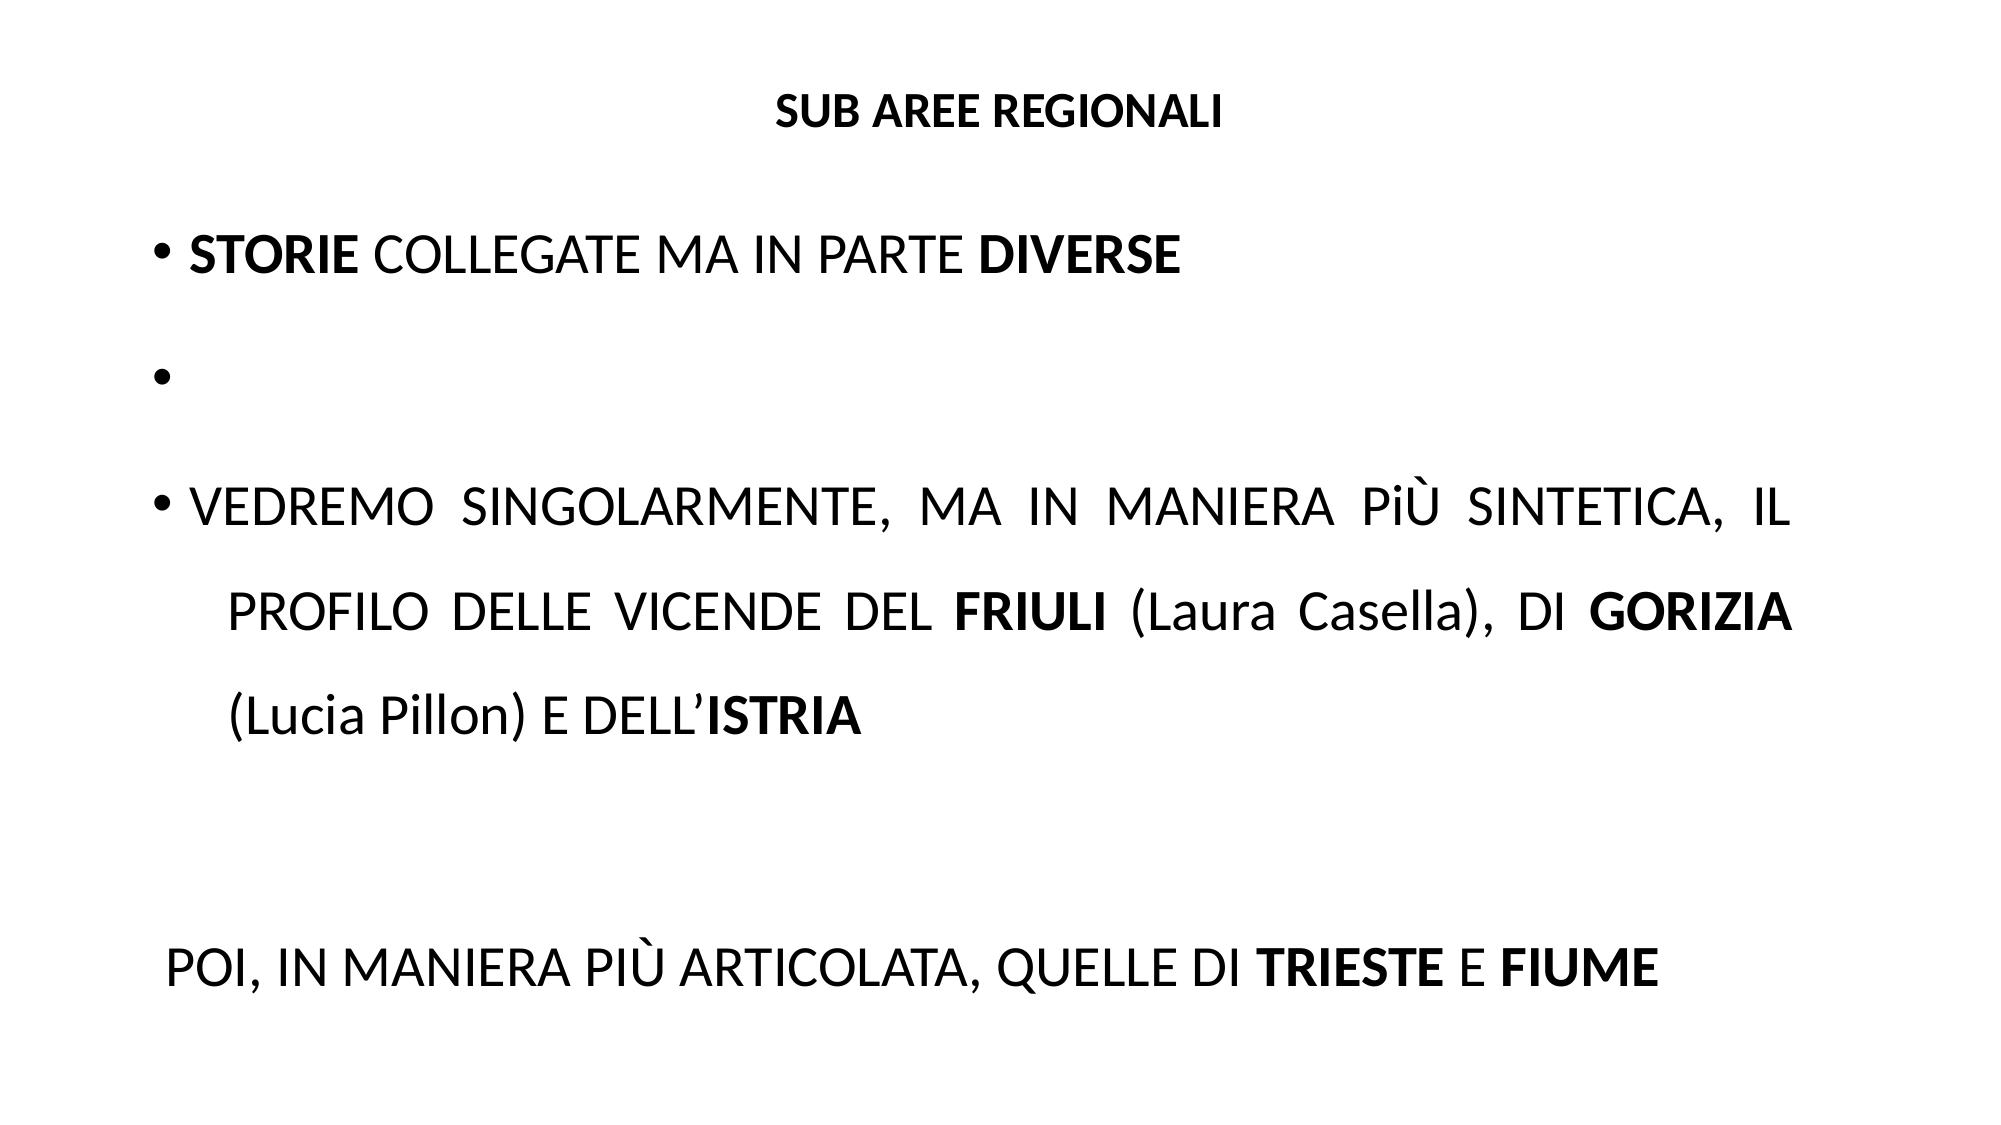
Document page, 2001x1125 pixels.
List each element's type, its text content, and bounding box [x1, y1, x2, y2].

list STORIE COLLEGATE MA IN PARTE DIVERSE VEDREMO SINGOLARMENTE, MA IN MANIERA PiÙ SINTETICA, IL PROFILO DELLE VICENDE DEL FRIULI (Laura Casella), DI GORIZIA (Lucia Pillon) E DELL’ISTRIA POI, IN MANIERA PIÙ ARTICOLATA, QUELLE DI TRIESTE E FIUME [137, 173, 1863, 1106]
title SUB AREE REGIONALI [137, 75, 1863, 173]
